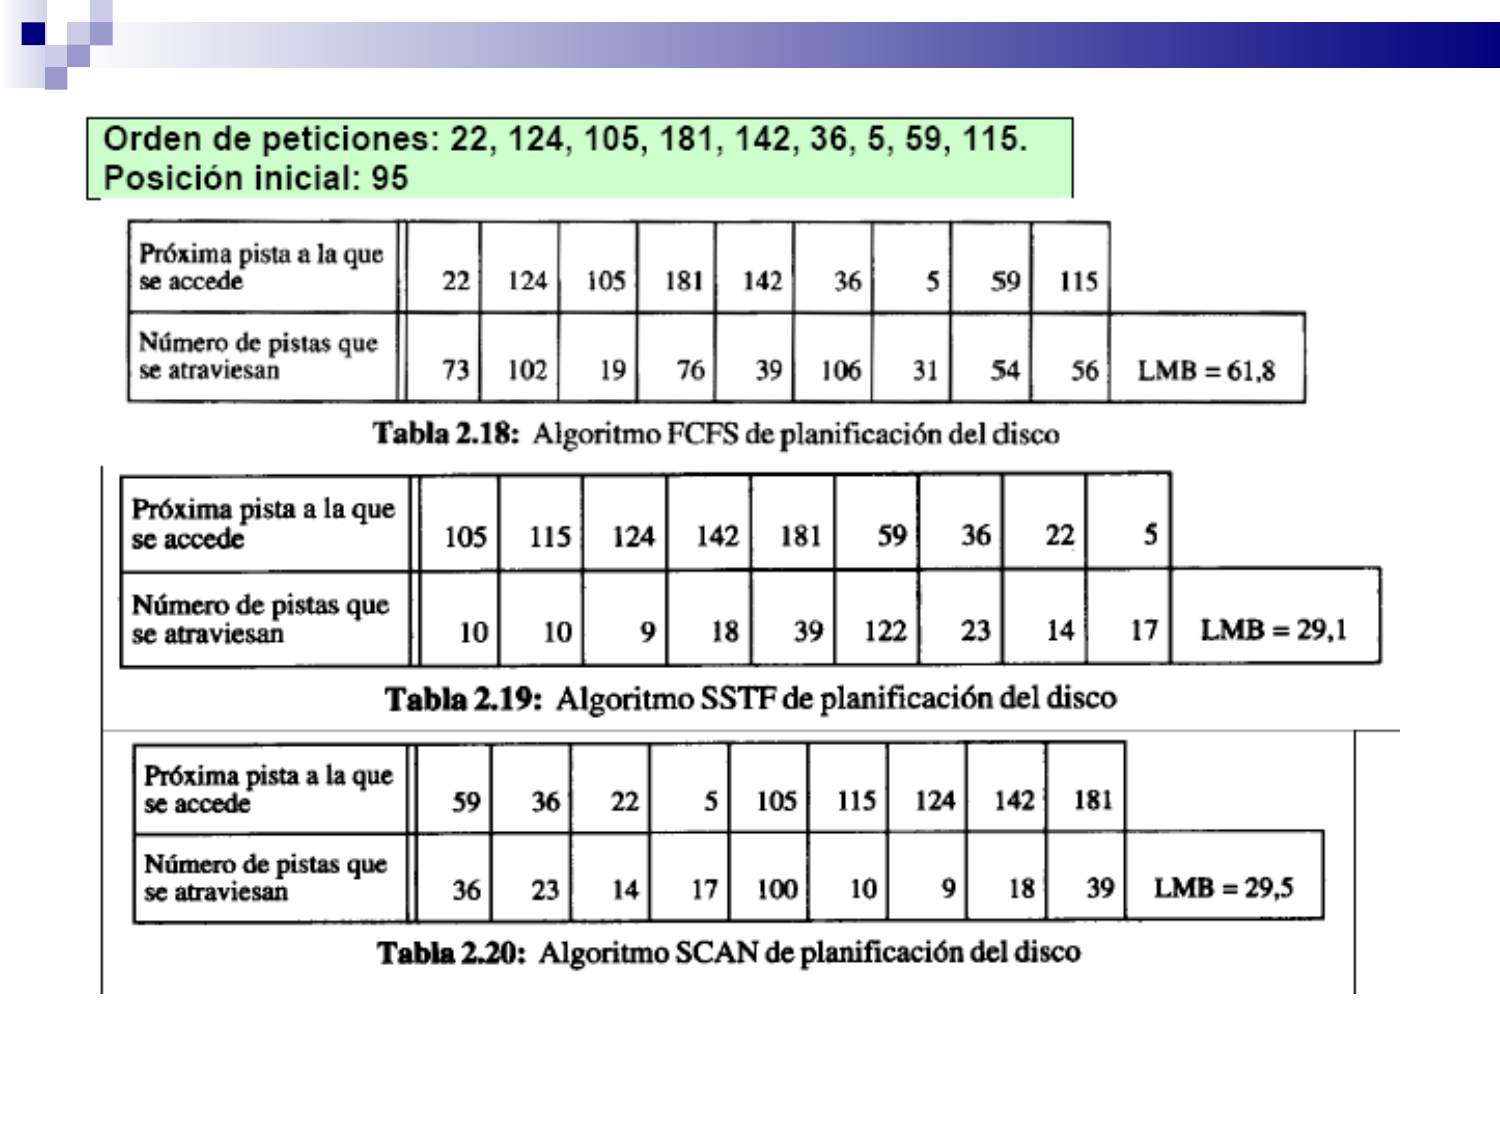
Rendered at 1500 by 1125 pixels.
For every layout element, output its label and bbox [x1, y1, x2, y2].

picture [64, 101, 1400, 994]
